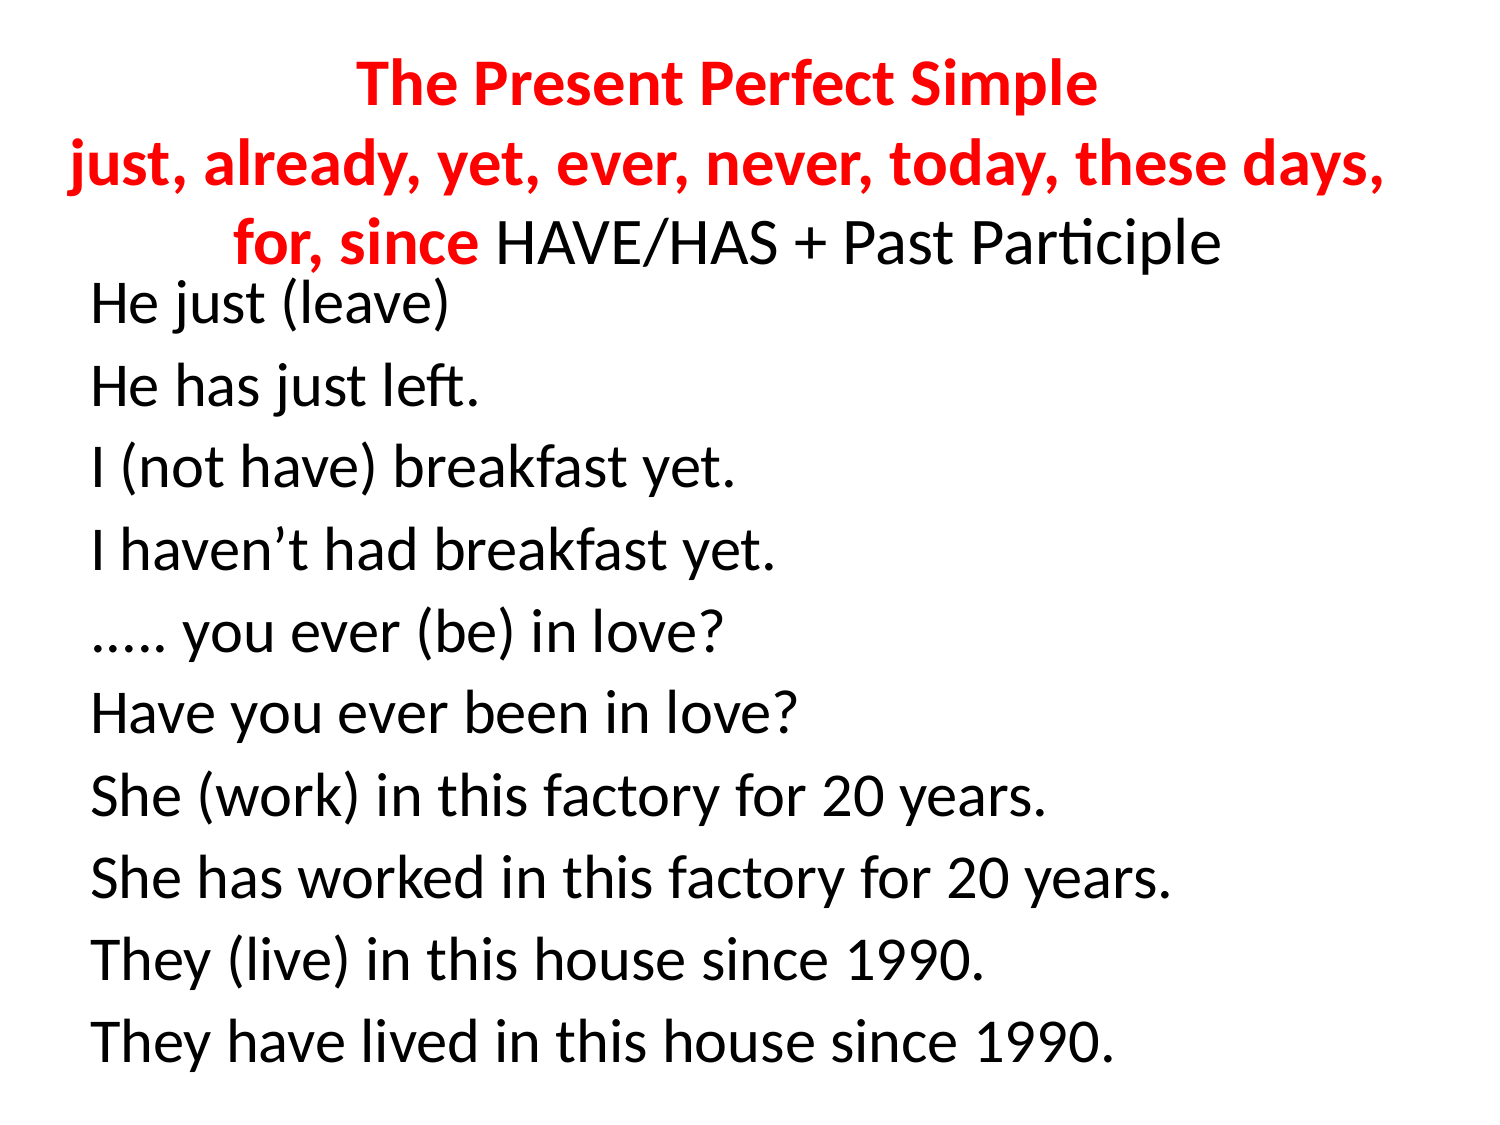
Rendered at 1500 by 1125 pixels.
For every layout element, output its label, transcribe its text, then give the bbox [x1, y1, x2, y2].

title The Present Perfect Simple just, already, yet, ever, never, today, these days, for, since HAVE/HAS + Past Participle [53, 30, 1404, 219]
list He just (leave) He has just left. I (not have) breakfast yet. I haven’t had breakfast yet. ..... you ever (be) in love? Have you ever been in love? She (work) in this factory for 20 years. She has worked in this factory for 20 years. They (live) in this house since 1990. They have lived in this house since 1990. [75, 262, 1426, 1095]
